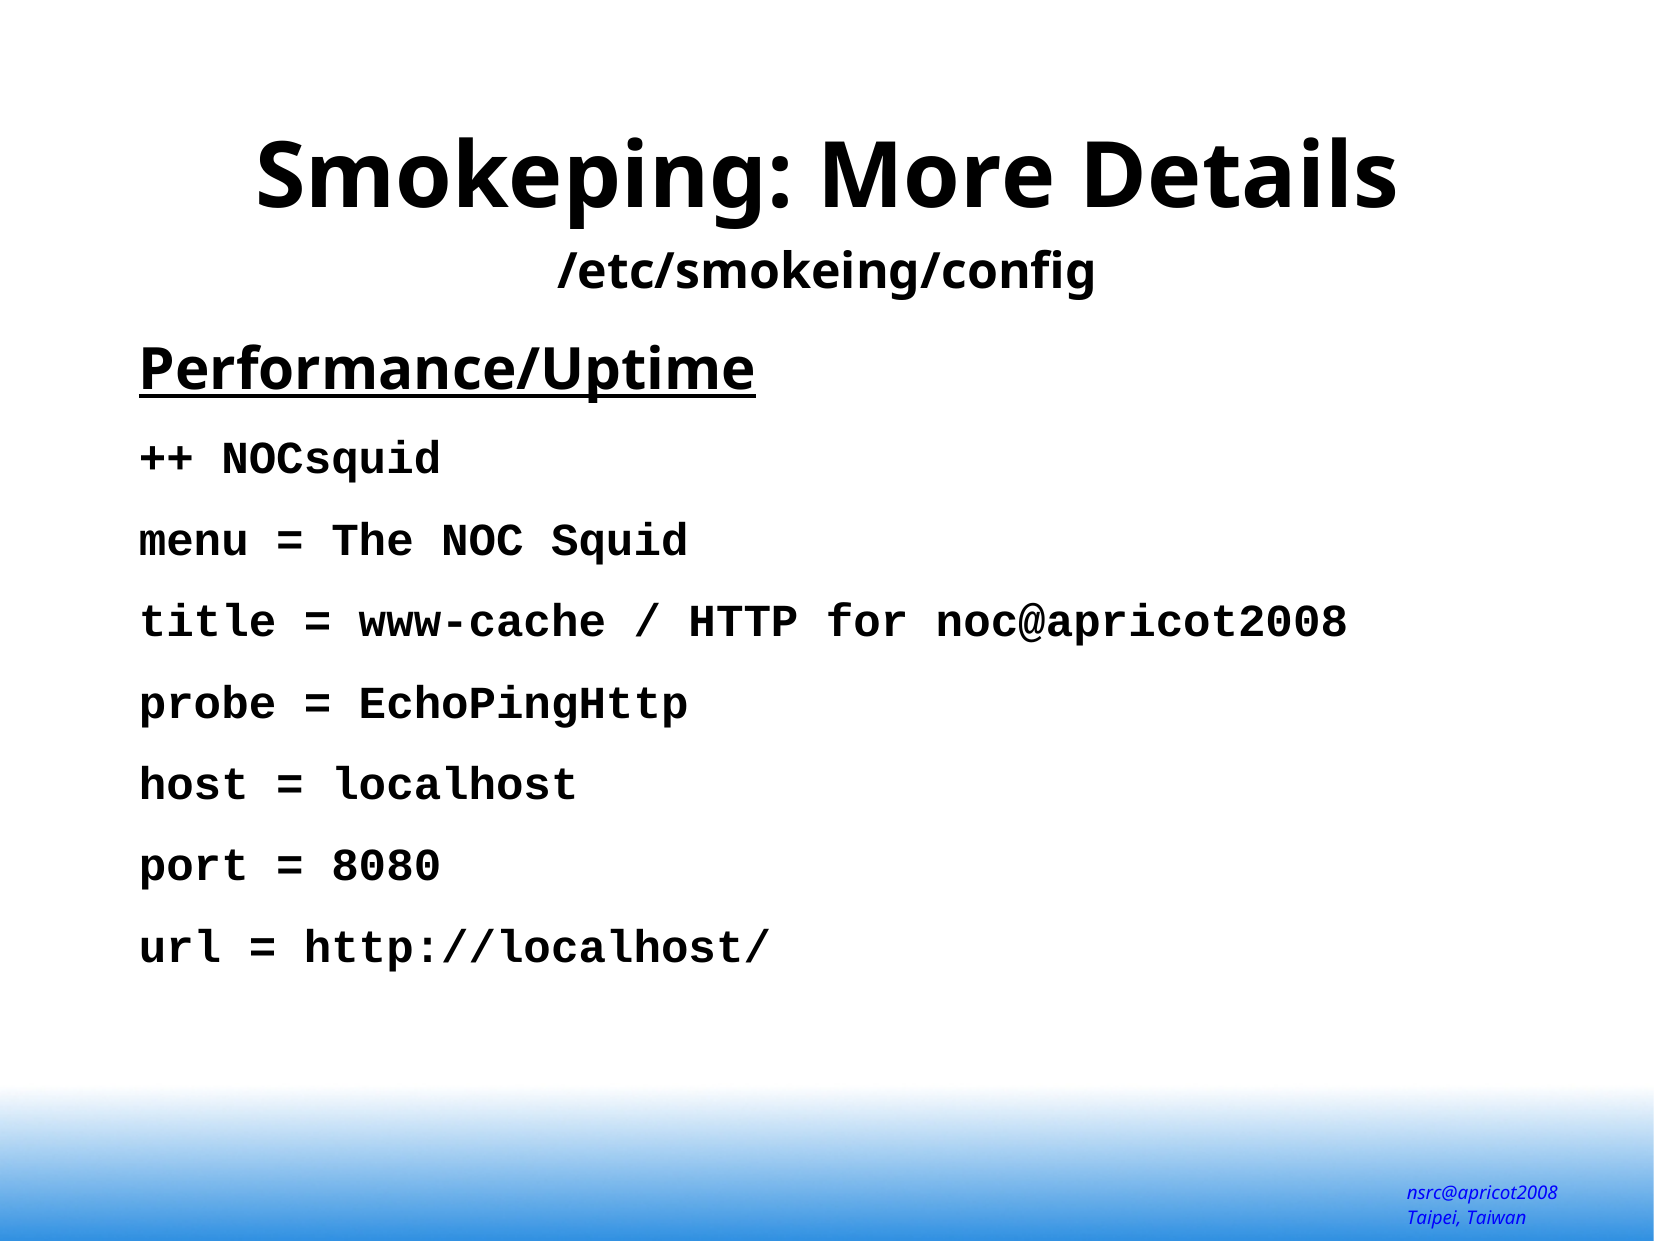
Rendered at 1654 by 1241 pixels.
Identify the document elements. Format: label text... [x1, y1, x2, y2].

title Smokeping: More Details /etc/smokeing/config [121, 102, 1534, 311]
picture [0, 1083, 1654, 1241]
list Performance/Uptime ++ NOCsquid menu = The NOC Squid title = www-cache / HTTP for noc@apricot2008 probe = EchoPingHttp host = localhost port = 8080 url = http://localhost/ [121, 327, 1559, 1117]
